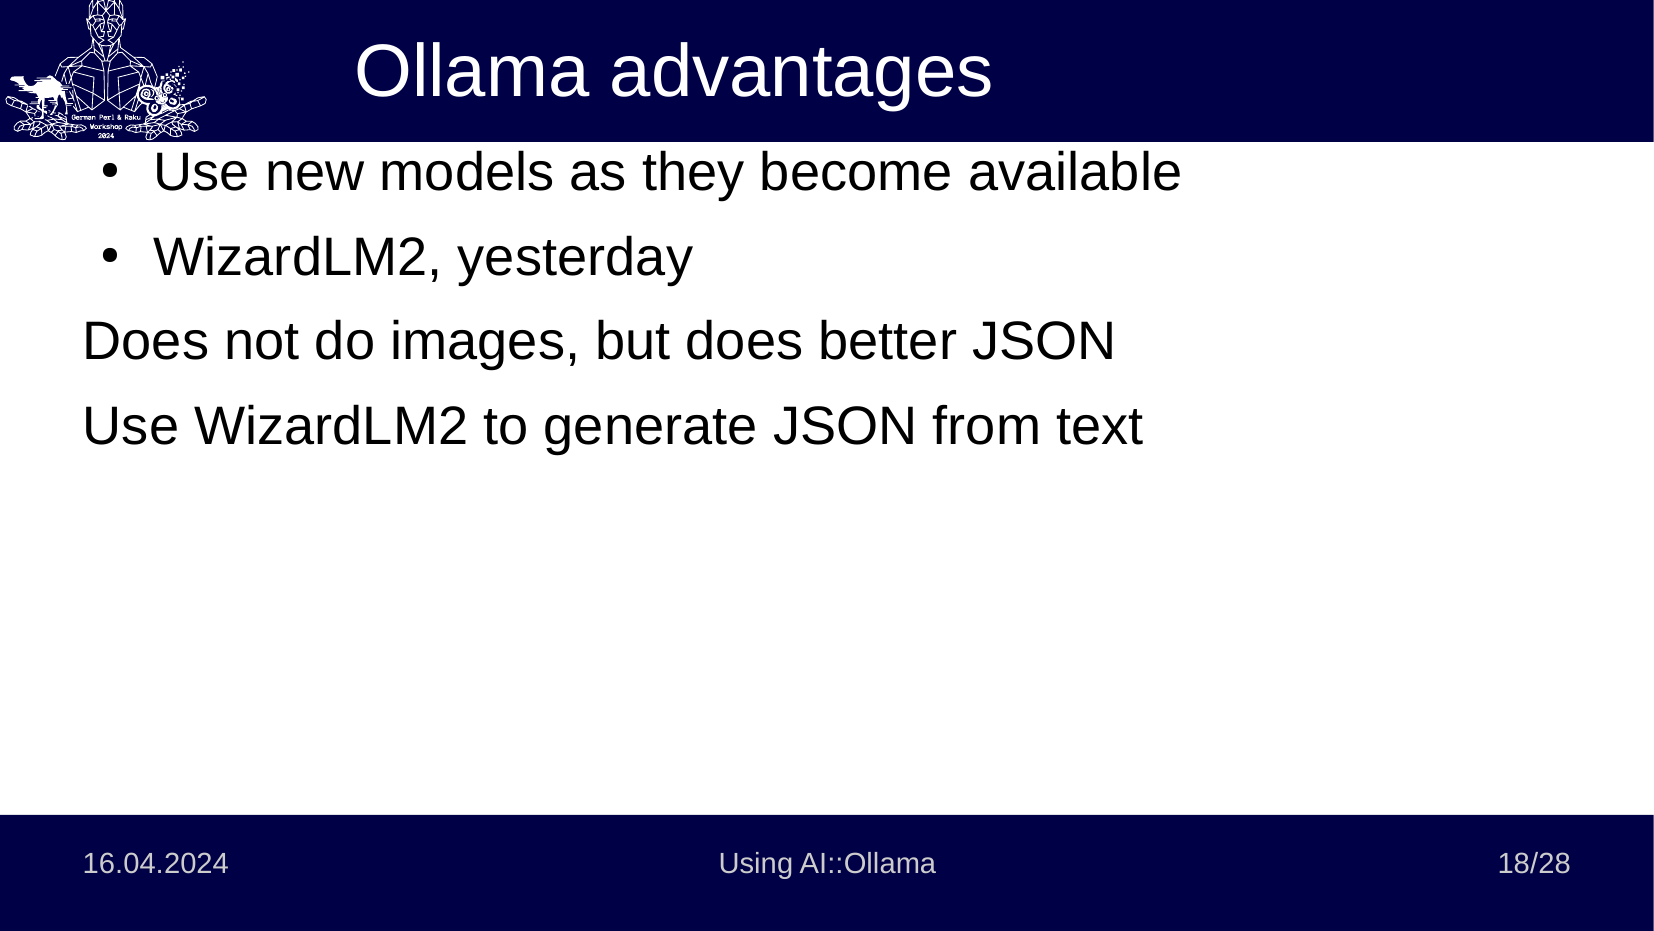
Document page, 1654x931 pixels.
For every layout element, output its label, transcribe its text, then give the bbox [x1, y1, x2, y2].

list Use new models as they become available WizardLM2, yesterday Does not do images, but does better JSON Use WizardLM2 to generate JSON from text [82, 141, 1571, 815]
title Ollama advantages [354, 5, 1654, 136]
